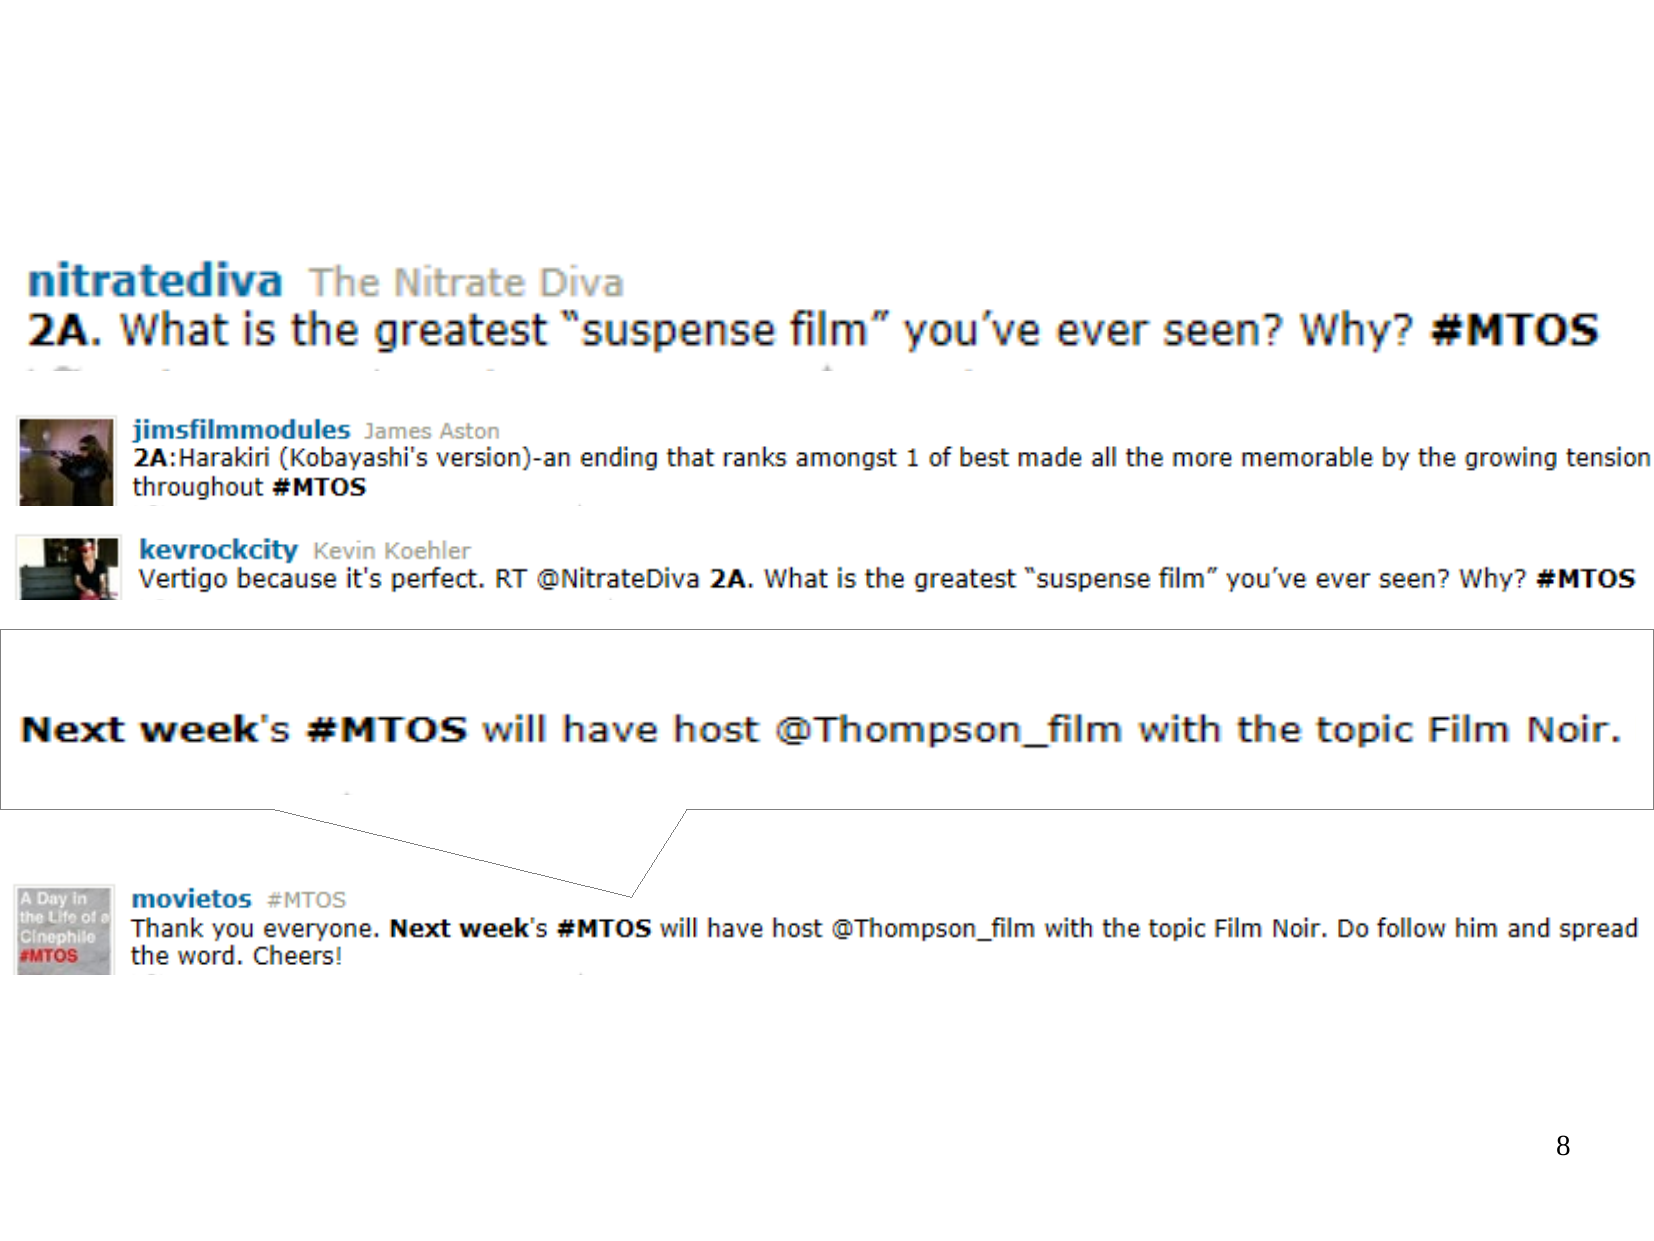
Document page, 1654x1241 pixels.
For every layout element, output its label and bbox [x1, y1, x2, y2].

picture [15, 641, 1636, 795]
picture [0, 394, 1654, 600]
picture [0, 865, 1654, 975]
picture [0, 224, 1654, 371]
